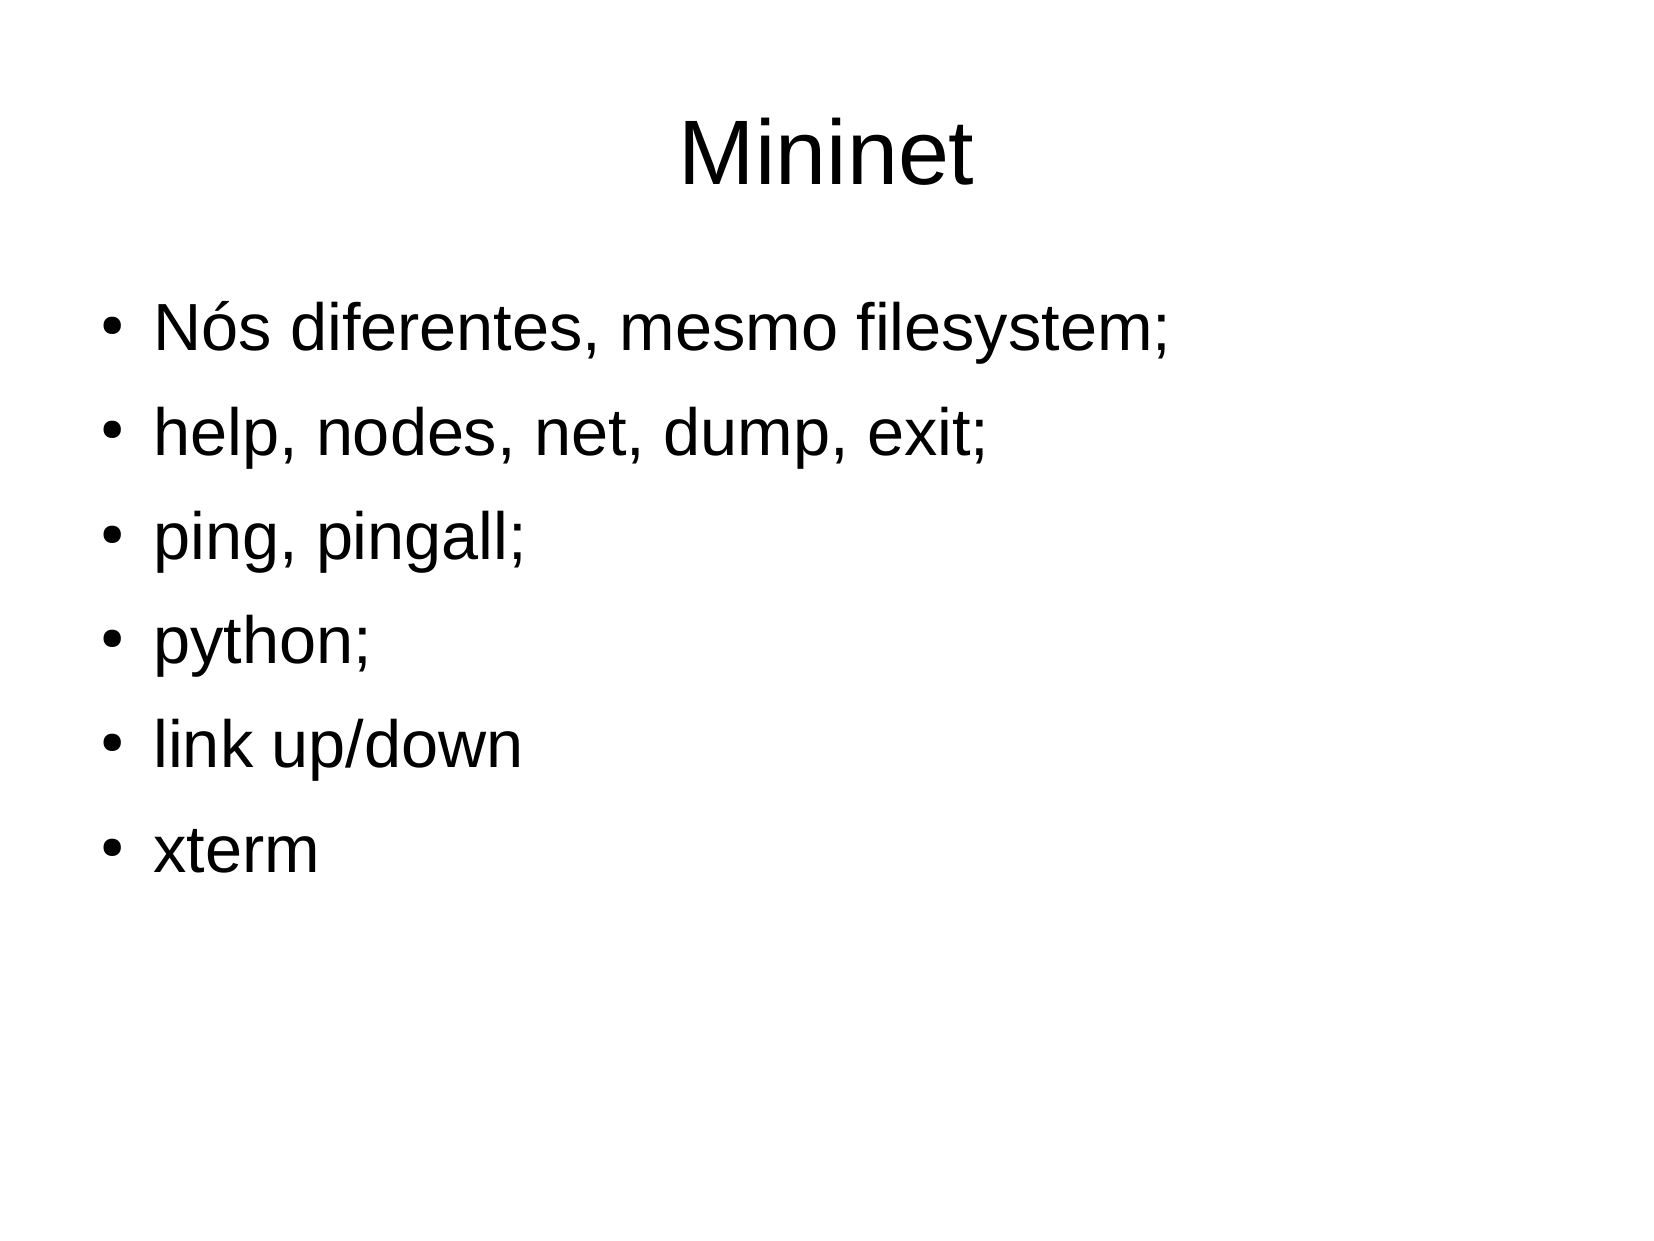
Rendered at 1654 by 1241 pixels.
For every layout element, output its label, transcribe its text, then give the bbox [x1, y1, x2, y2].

list Nós diferentes, mesmo filesystem; help, nodes, net, dump, exit; ping, pingall; python; link up/down xterm [82, 290, 1571, 1010]
title Mininet [82, 49, 1571, 257]
